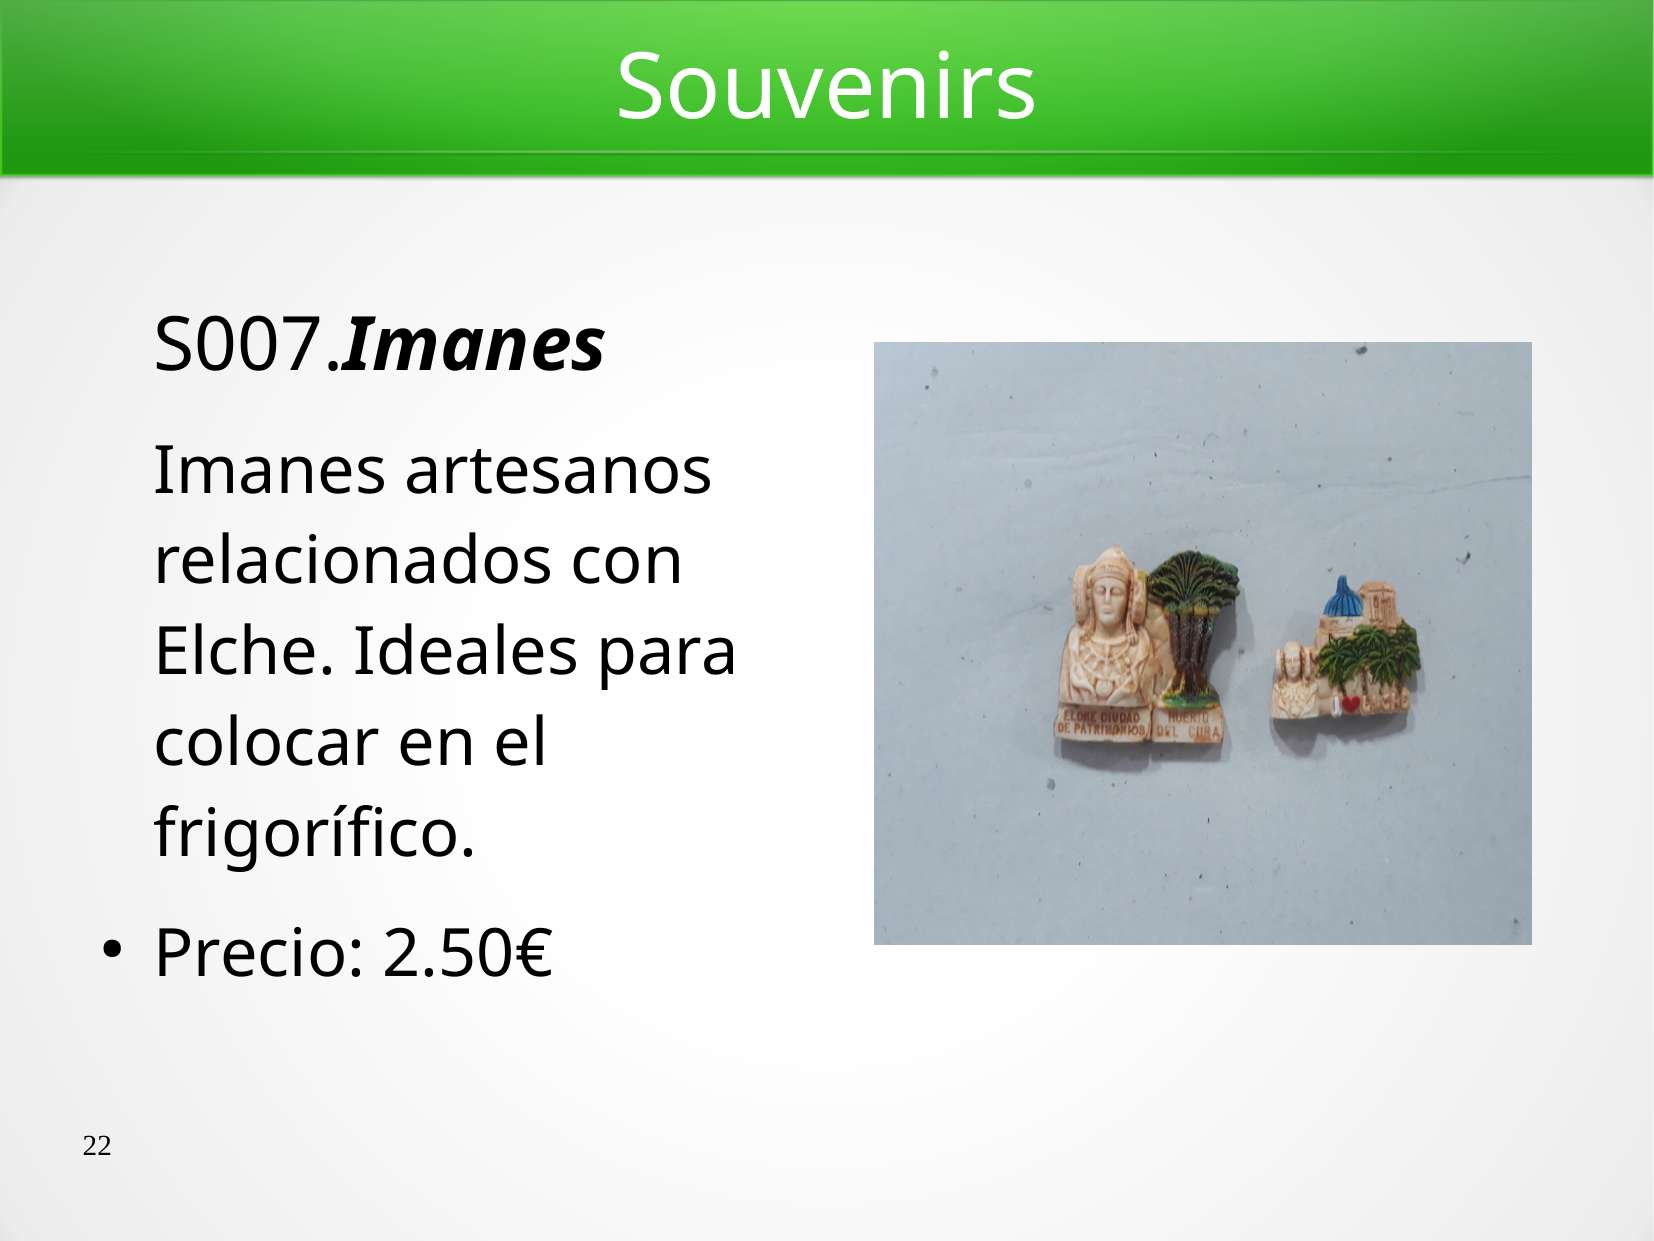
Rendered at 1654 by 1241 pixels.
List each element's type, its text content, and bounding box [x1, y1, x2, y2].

list S007.Imanes Imanes artesanos relacionados con Elche. Ideales para colocar en el frigorífico. Precio: 2.50€ [82, 290, 809, 1010]
title Souvenirs [82, 11, 1571, 154]
picture [0, 0, 1654, 1241]
